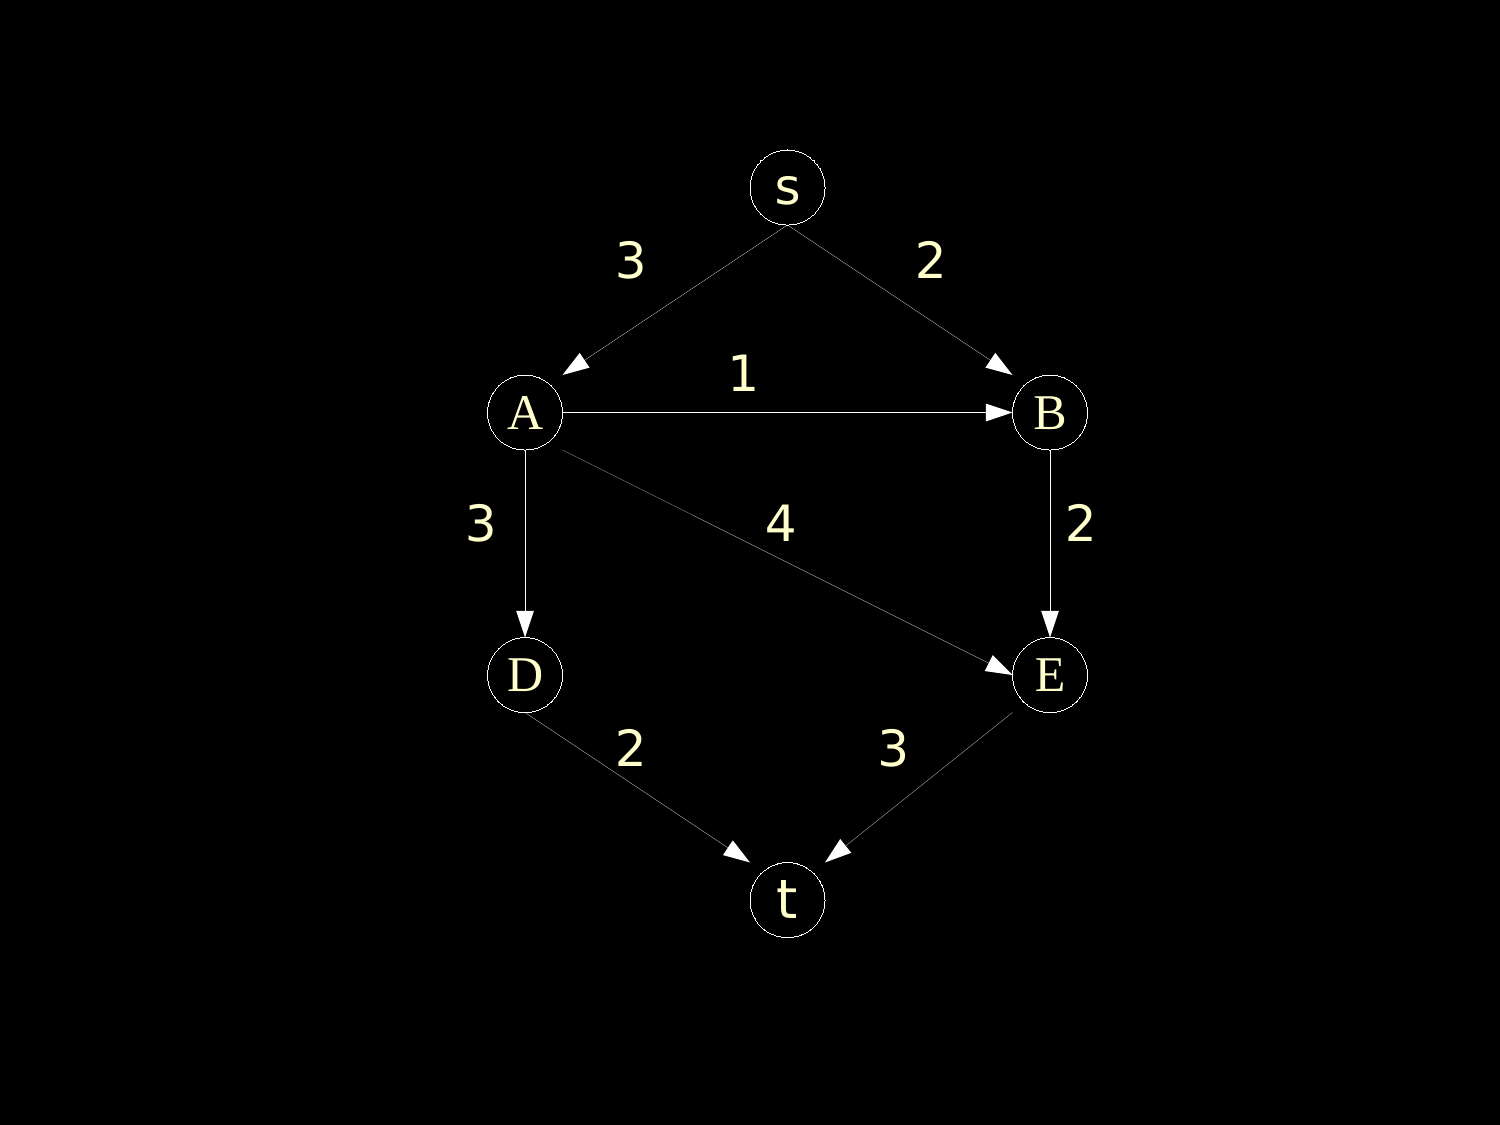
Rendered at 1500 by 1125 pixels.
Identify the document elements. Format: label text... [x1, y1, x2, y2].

text_box A [487, 375, 563, 451]
text_box 4 [750, 487, 826, 563]
text_box t [750, 862, 826, 938]
text_box 2 [900, 224, 976, 300]
text_box 3 [450, 487, 526, 563]
text_box 3 [600, 224, 676, 300]
text_box D [487, 637, 563, 713]
text_box E [1012, 637, 1088, 713]
text_box s [750, 149, 826, 225]
text_box 2 [1050, 487, 1126, 563]
text_box 3 [862, 712, 938, 788]
text_box 1 [712, 337, 788, 413]
text_box 2 [600, 712, 676, 788]
text_box B [1012, 375, 1088, 451]
